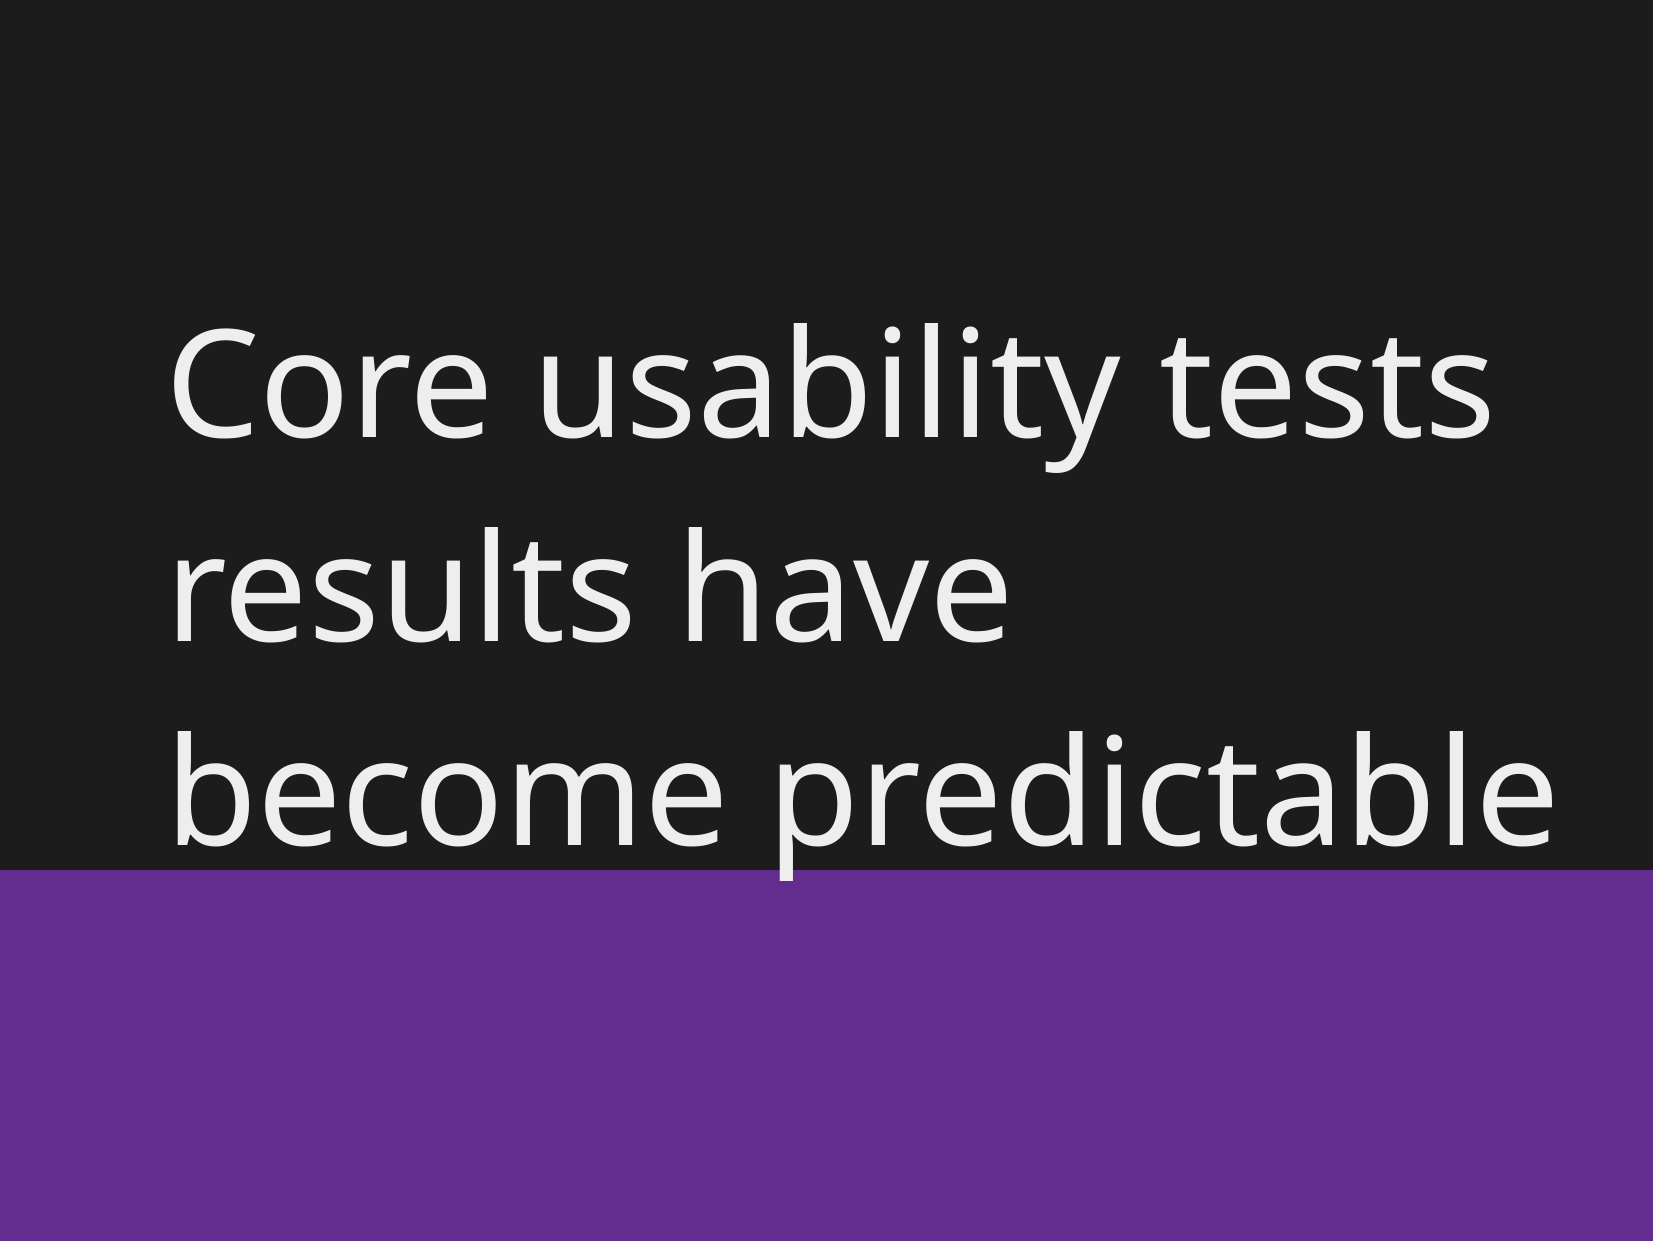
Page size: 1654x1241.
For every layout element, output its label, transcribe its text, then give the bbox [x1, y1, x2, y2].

title Core usability tests results have become predictable [165, 72, 1571, 796]
